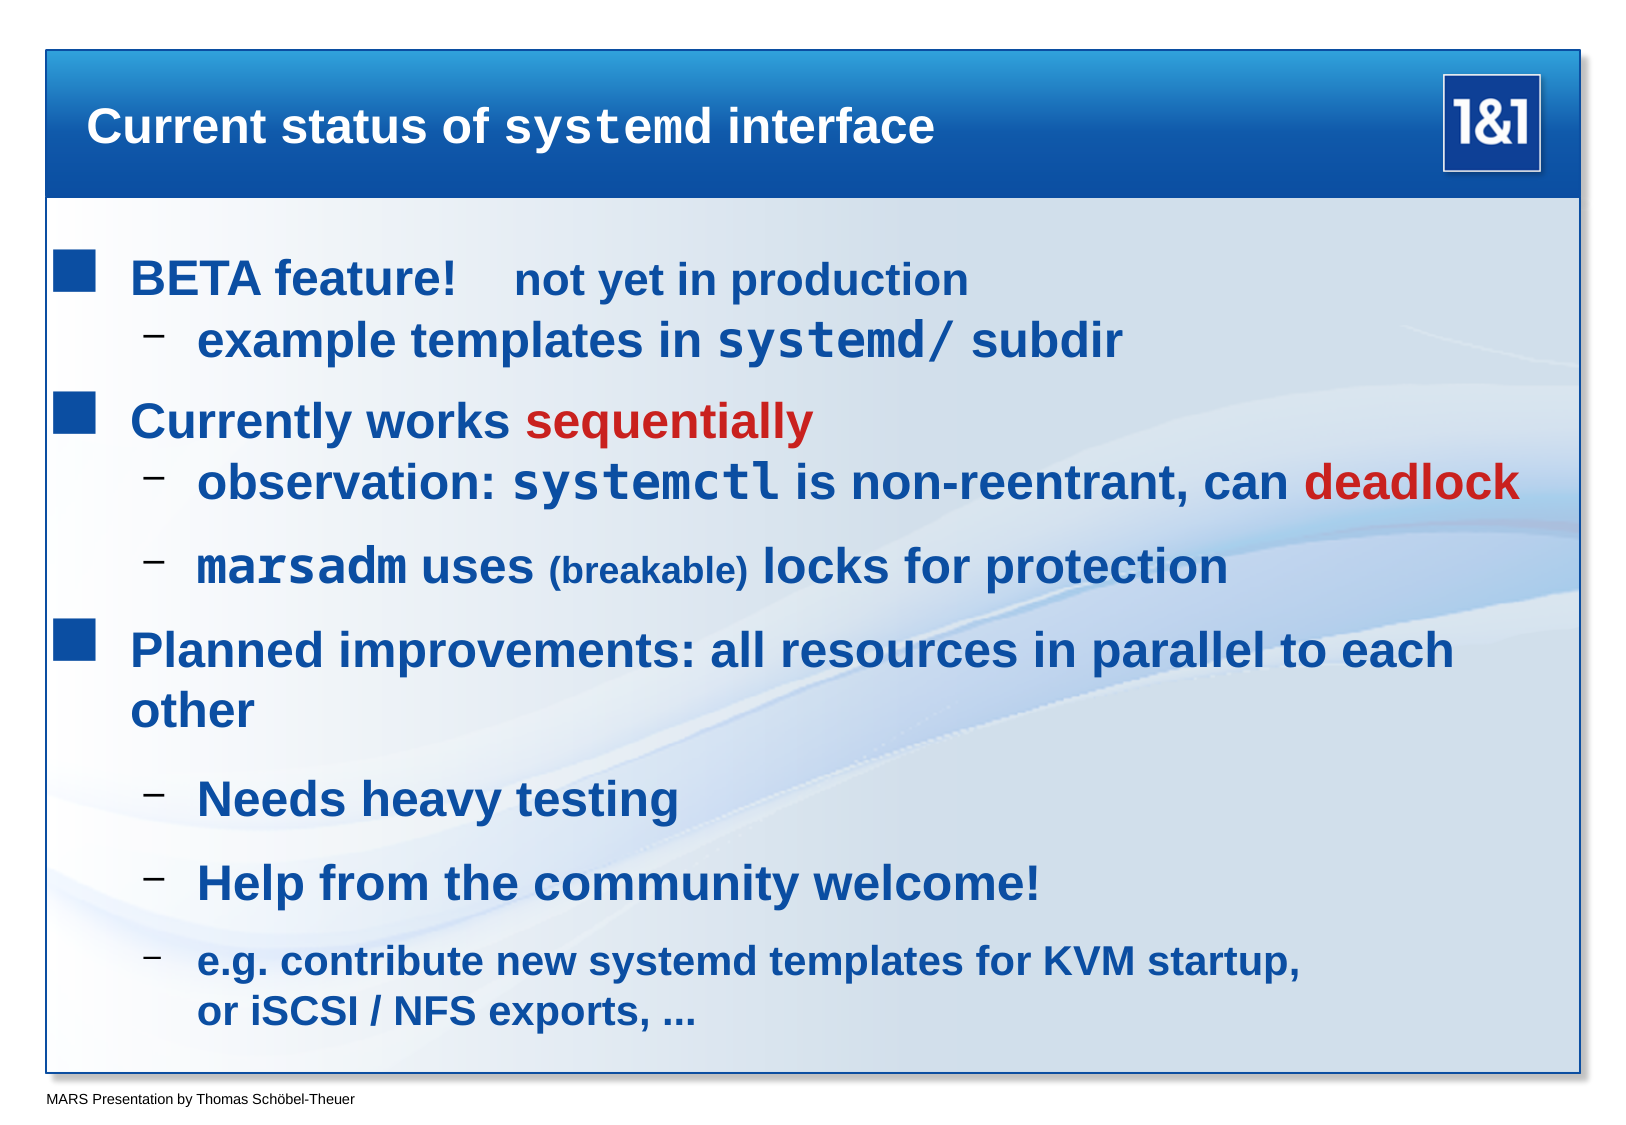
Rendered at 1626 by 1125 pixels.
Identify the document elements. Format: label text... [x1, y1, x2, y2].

picture [44, 48, 1597, 1090]
list BETA feature! not yet in production example templates in systemd/ subdir Currently works sequentially observation: systemctl is non-reentrant, can deadlock marsadm uses (breakable) locks for protection Planned improvements: all resources in parallel to each other Needs heavy testing Help from the community welcome! e.g. contribute new systemd templates for KVM startup, or iSCSI / NFS exports, ... [55, 248, 1569, 1096]
footer MARS Presentation by Thomas Schöbel-Theuer [46, 1068, 561, 1125]
title Current status of systemd interface [86, 51, 1416, 196]
